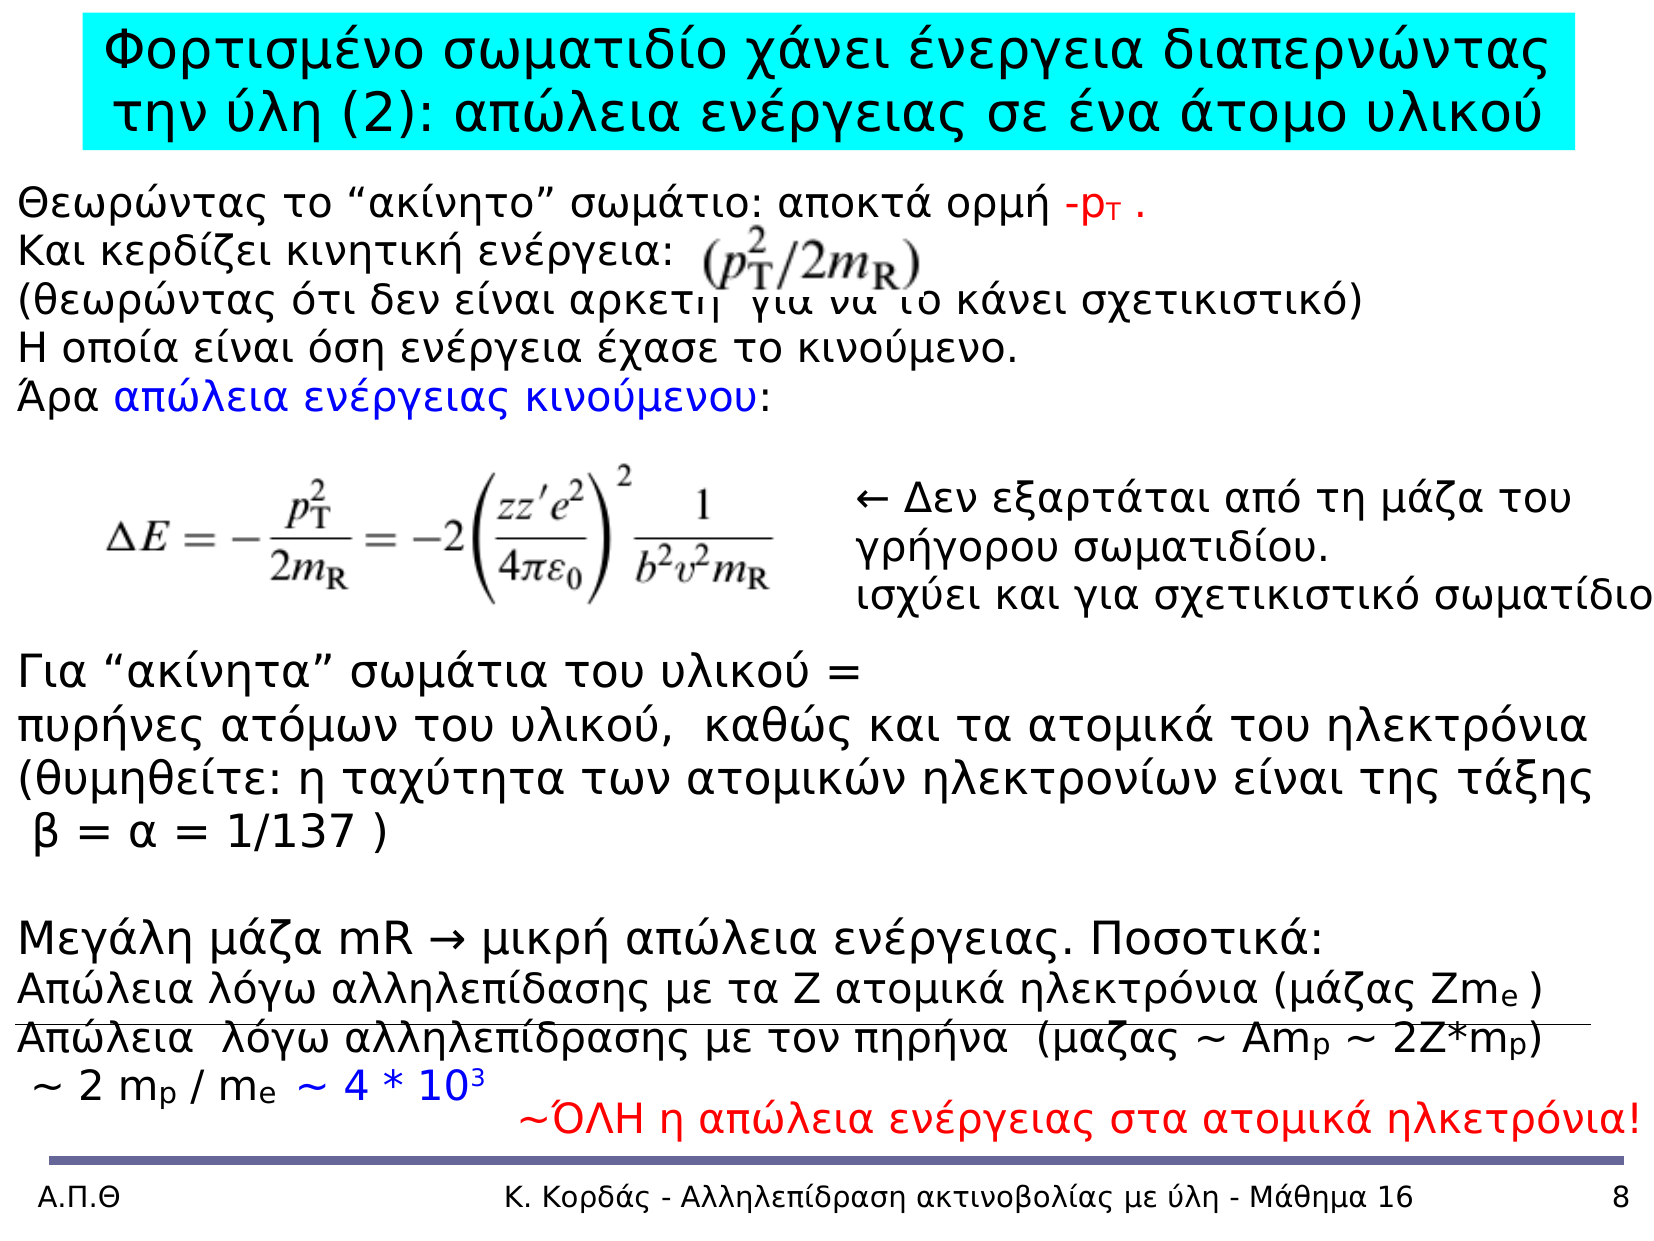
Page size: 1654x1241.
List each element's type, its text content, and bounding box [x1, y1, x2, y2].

text_box ← Δεν εξαρτάται από τη μάζα του γρήγορου σωματιδίου. ισχύει και για σχετικιστικό σωματίδιο [840, 466, 1654, 629]
text_box Για “ακίνητα” σωμάτια του υλικού = πυρήνες ατόμων του υλικού, καθώς και τα ατομικά του ηλεκτρόνια (θυμηθείτε: η ταχύτητα των ατομικών ηλεκτρονίων είναι της τάξης β = α = 1/137 ) Μεγάλη μάζα mR → μικρή απώλεια ενέργειας. Ποσοτικά: Απώλεια λόγω αλληλεπίδασης με τα Ζ ατομικά ηλεκτρόνια (μάζας Ζme ) Απώλεια λόγω αλληλεπίδρασης με τον πηρήνα (μαζας ~ Αmp ~ 2Z*mp) ~ 2 mp / me ~ 4 * 103 [2, 637, 1612, 1150]
picture [100, 453, 776, 608]
text_box Θεωρώντας το “ακίνητο” σωμάτιο: αποκτά ορμή -pT . Και κερδίζει κινητική ενέργεια: (θεωρώντας ότι δεν είναι αρκετή για να το κάνει σχετικιστικό) Η οποία είναι όση ενέργεια έχασε το κινούμενο. Άρα απώλεια ενέργειας κινούμενου: [2, 171, 1380, 445]
text_box ~ΌΛΗ η απώλεια ενέργειας στα ατομικά ηλκετρόνια! [501, 1087, 1654, 1152]
picture [698, 221, 924, 297]
title Φορτισμένο σωματιδίο χάνει ένεργεια διαπερνώντας την ύλη (2): απώλεια ενέργειας σε ένα άτομο υλικού [82, 12, 1576, 151]
